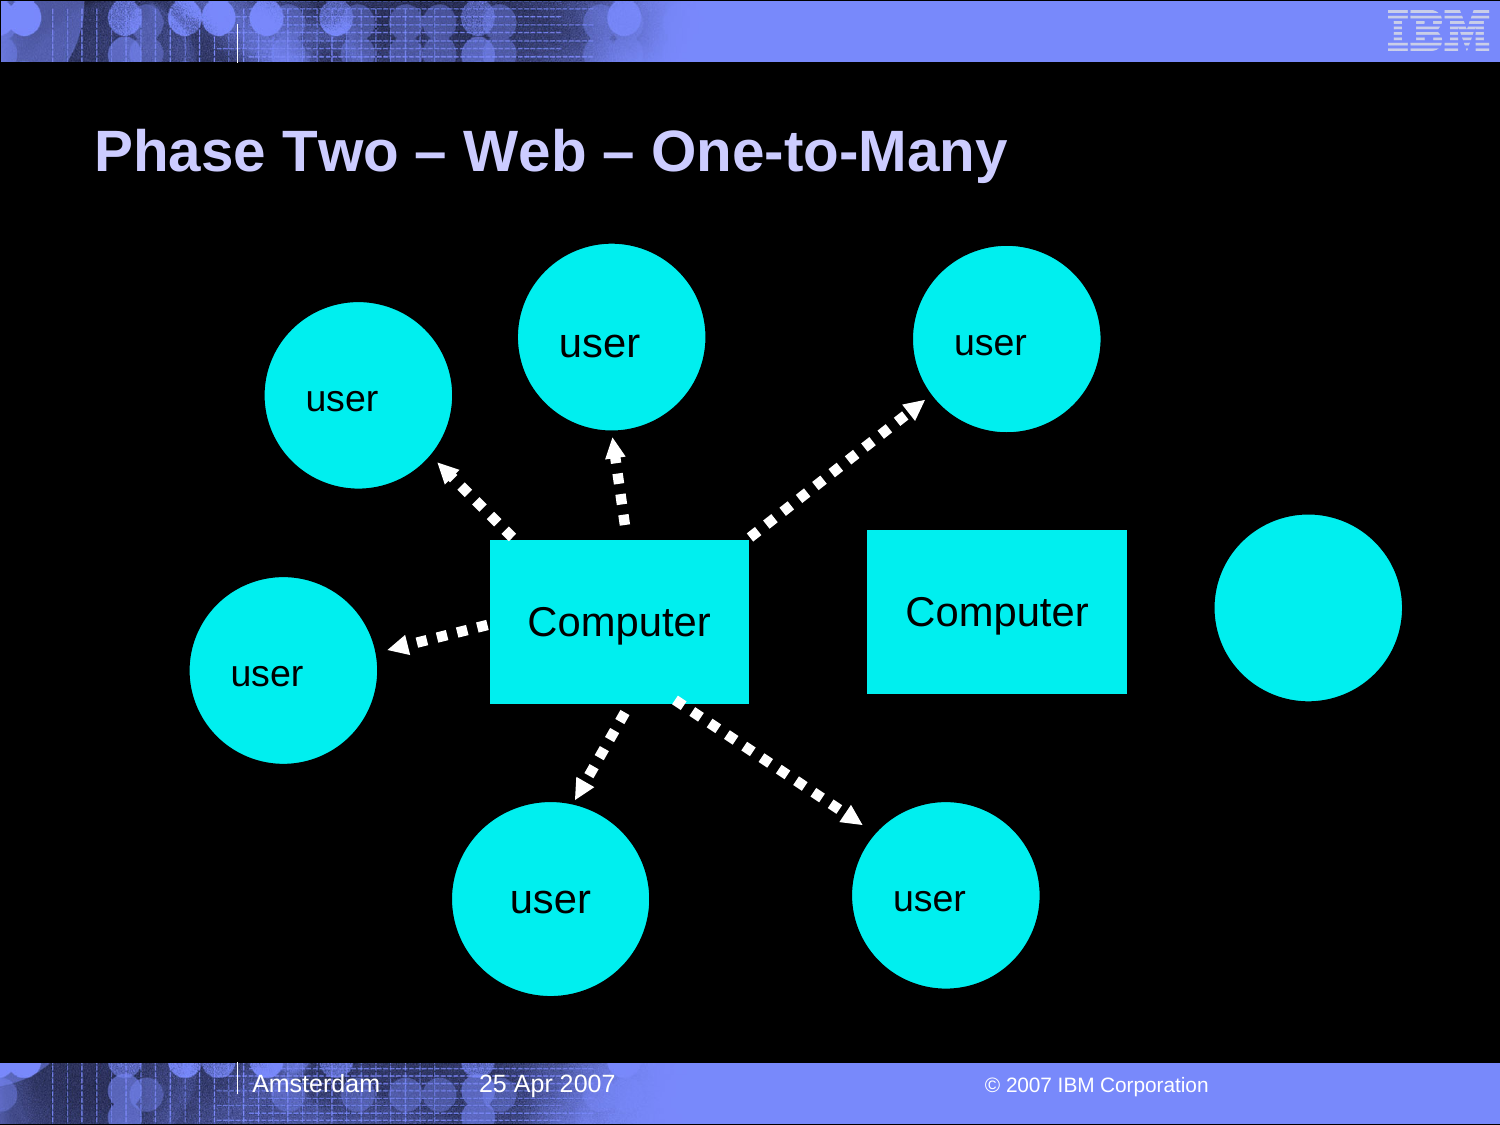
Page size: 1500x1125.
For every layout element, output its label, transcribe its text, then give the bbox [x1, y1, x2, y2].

picture [0, 1063, 1500, 1124]
text_box user [262, 299, 455, 491]
text_box user [187, 575, 380, 766]
text_box user [910, 243, 1103, 435]
text_box [1212, 512, 1405, 704]
text_box Computer [865, 527, 1130, 697]
text_box user [449, 799, 652, 999]
picture [1, 1, 1500, 62]
text_box user [849, 800, 1042, 991]
text_box user [515, 241, 708, 433]
text_box Computer [487, 537, 752, 707]
title Phase Two – Web – One-to-Many [79, 116, 1433, 199]
